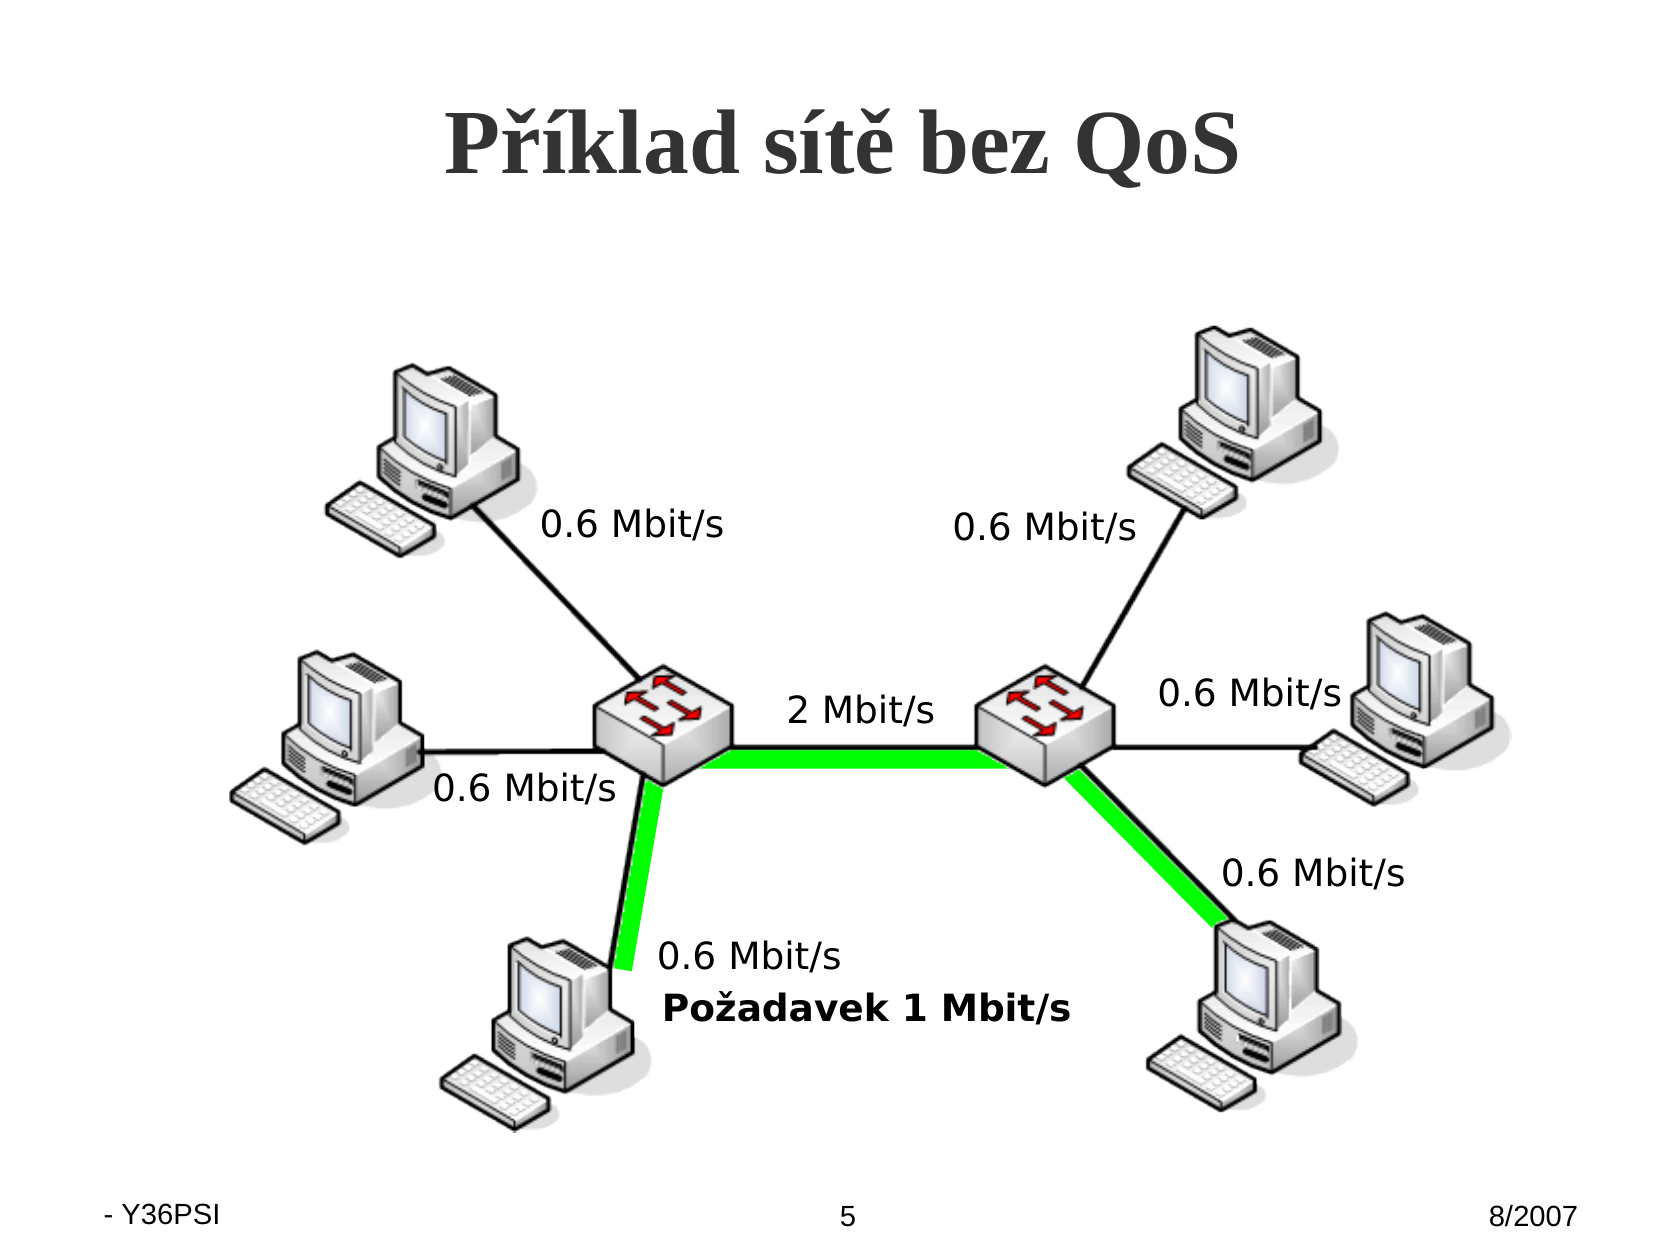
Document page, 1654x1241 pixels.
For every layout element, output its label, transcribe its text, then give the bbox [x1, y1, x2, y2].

text_box 0.6 Mbit/s [1206, 844, 1421, 904]
text_box 0.6 Mbit/s [524, 495, 740, 554]
title Příklad sítě bez QoS [210, 38, 1478, 247]
text_box 0.6 Mbit/s [642, 927, 857, 987]
text_box 0.6 Mbit/s [937, 498, 1153, 557]
text_box Požadavek 1 Mbit/s [647, 979, 1087, 1038]
text_box 2 Mbit/s [771, 681, 970, 740]
text_box 0.6 Mbit/s [1142, 664, 1358, 723]
text_box 0.6 Mbit/s [417, 759, 633, 818]
picture [229, 324, 1512, 1133]
